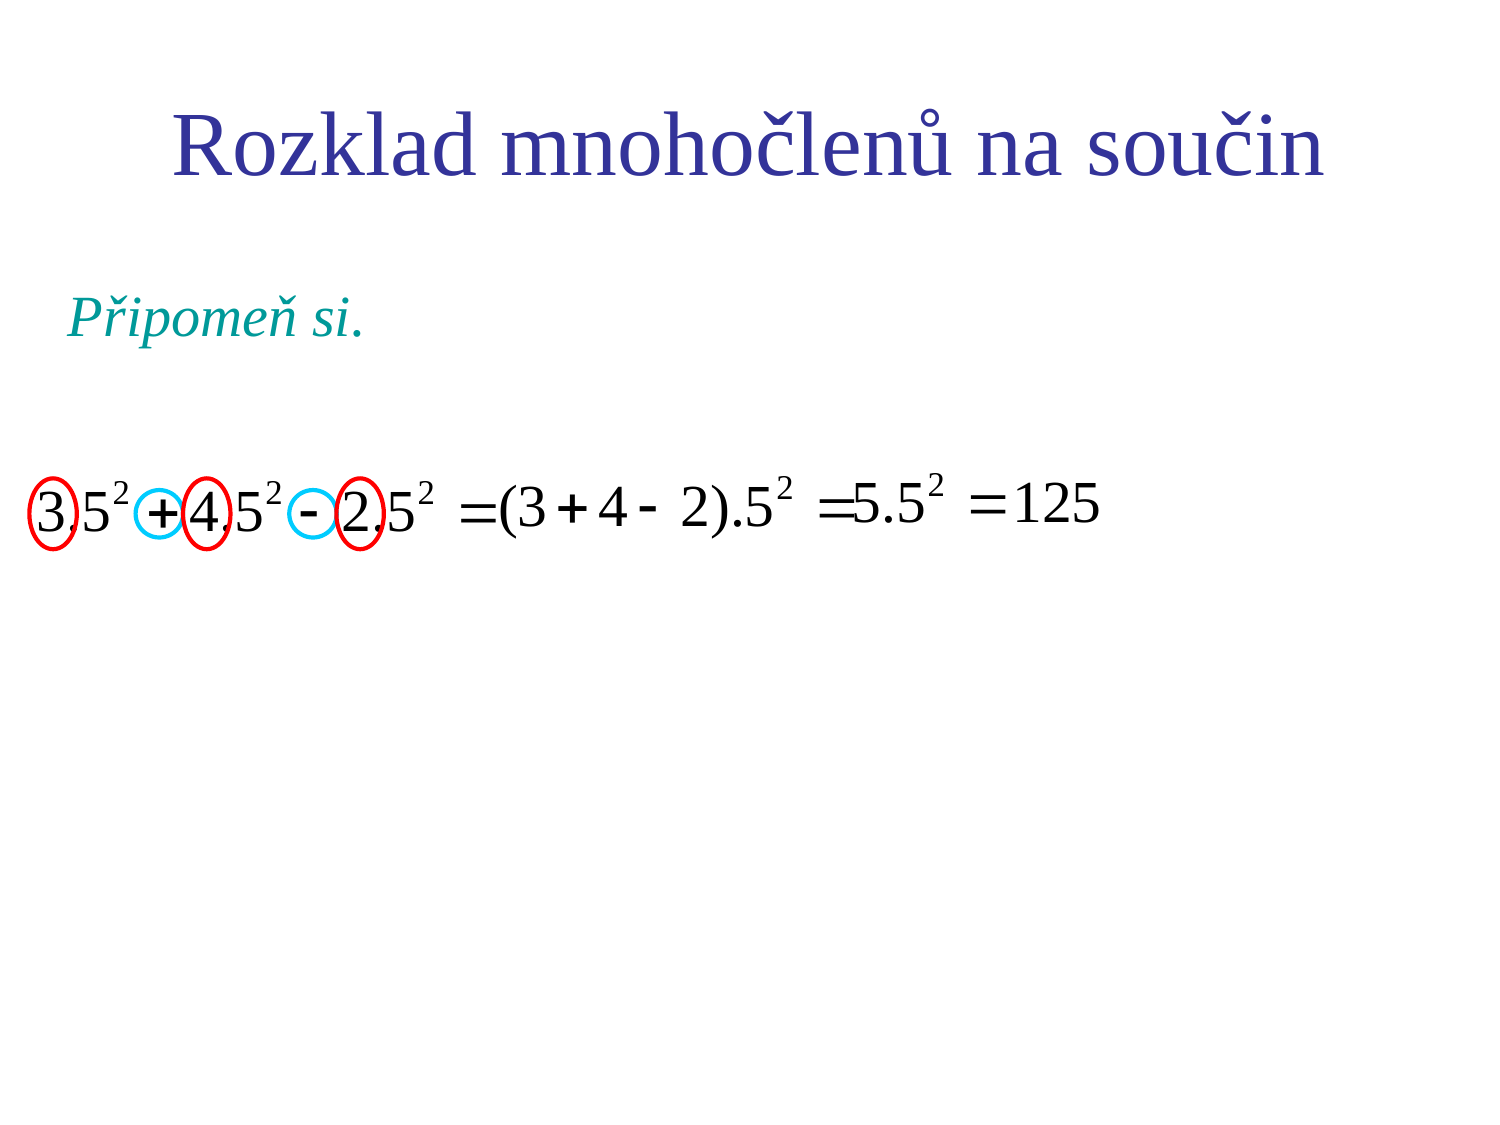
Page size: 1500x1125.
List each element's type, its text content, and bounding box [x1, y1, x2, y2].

chart [32, 481, 74, 546]
chart [29, 531, 38, 546]
text_box Připomeň si. [53, 267, 1317, 361]
chart [292, 493, 334, 535]
chart [186, 481, 228, 546]
chart [138, 493, 180, 535]
chart [29, 458, 1110, 551]
chart [339, 481, 381, 546]
text_box Rozklad mnohočlenů na součin [75, 45, 1426, 233]
